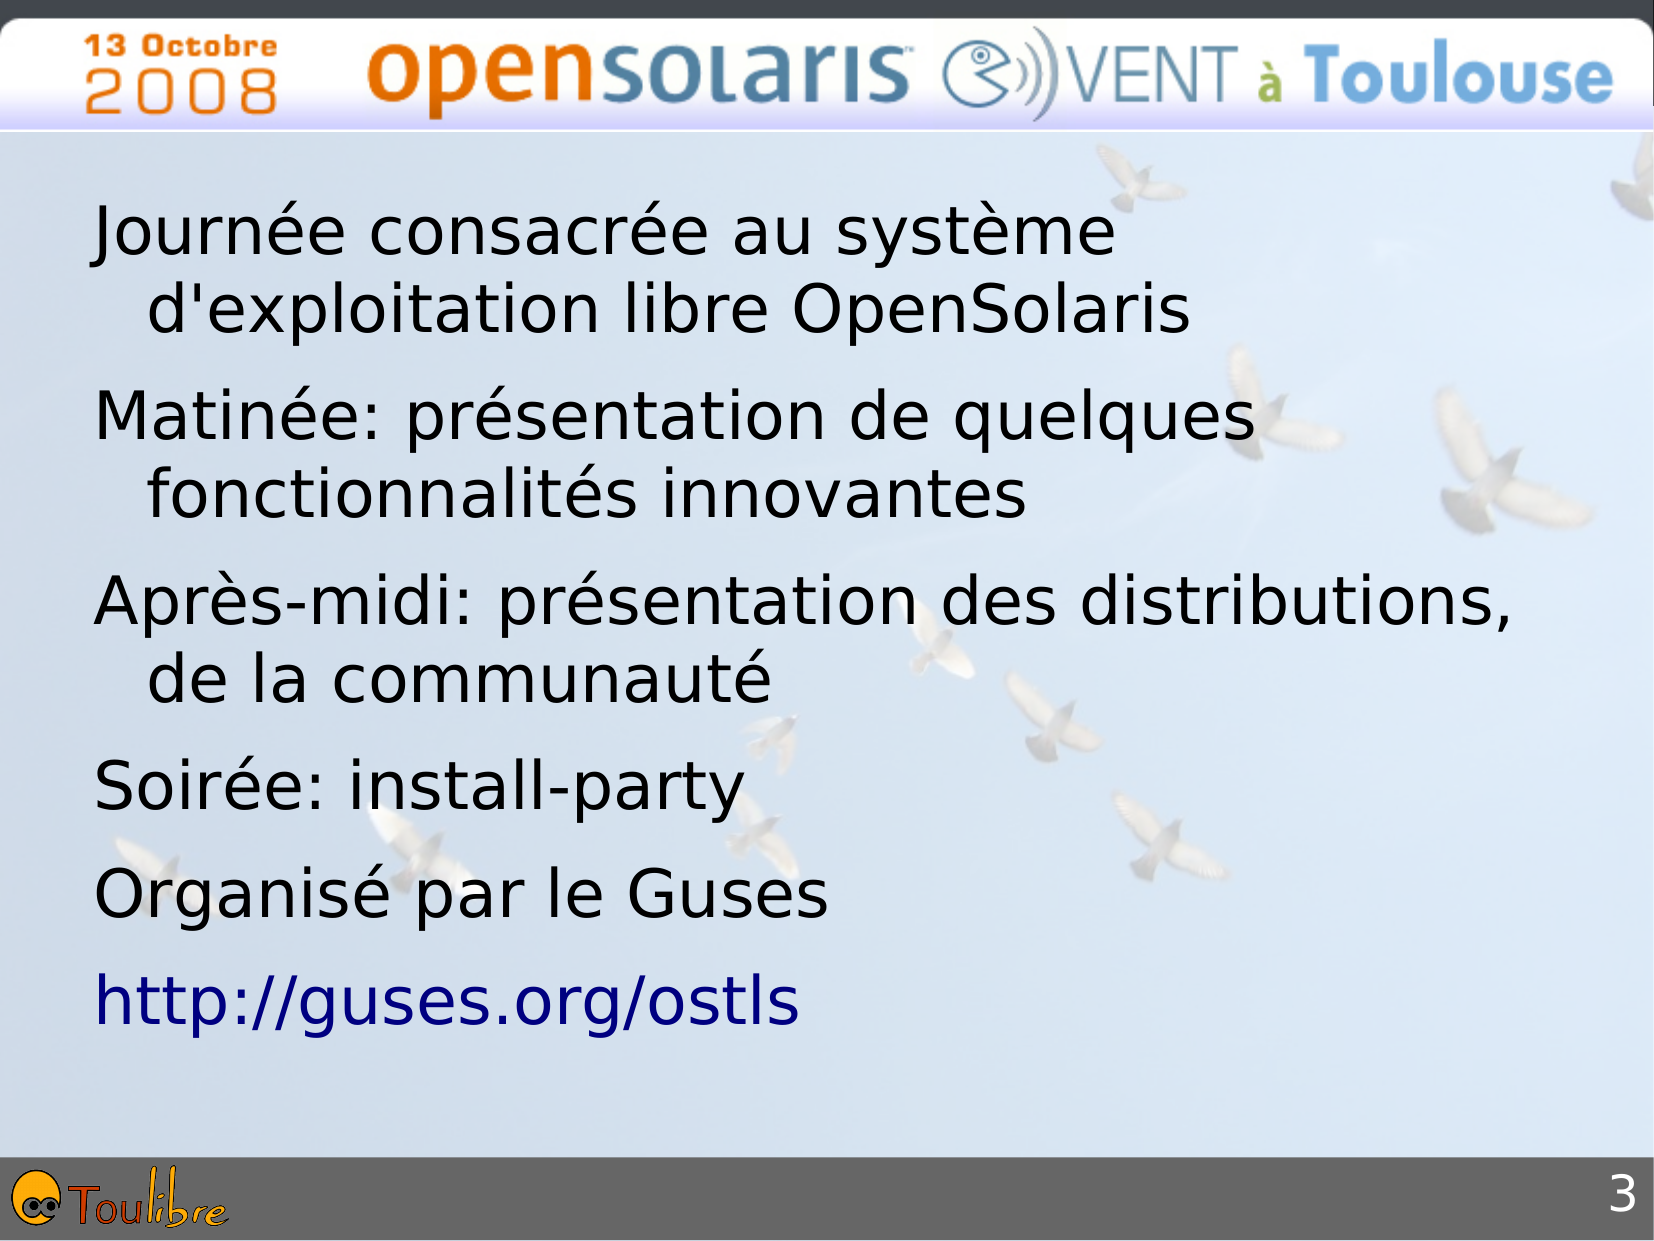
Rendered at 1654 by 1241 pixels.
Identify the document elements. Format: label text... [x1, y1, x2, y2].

picture [0, 0, 1654, 132]
picture [11, 1165, 229, 1228]
list Journée consacrée au système d'exploitation libre OpenSolaris Matinée: présentation de quelques fonctionnalités innovantes Après-midi: présentation des distributions, de la communauté Soirée: install-party Organisé par le Guses http://guses.org/ostls [75, 192, 1564, 1063]
